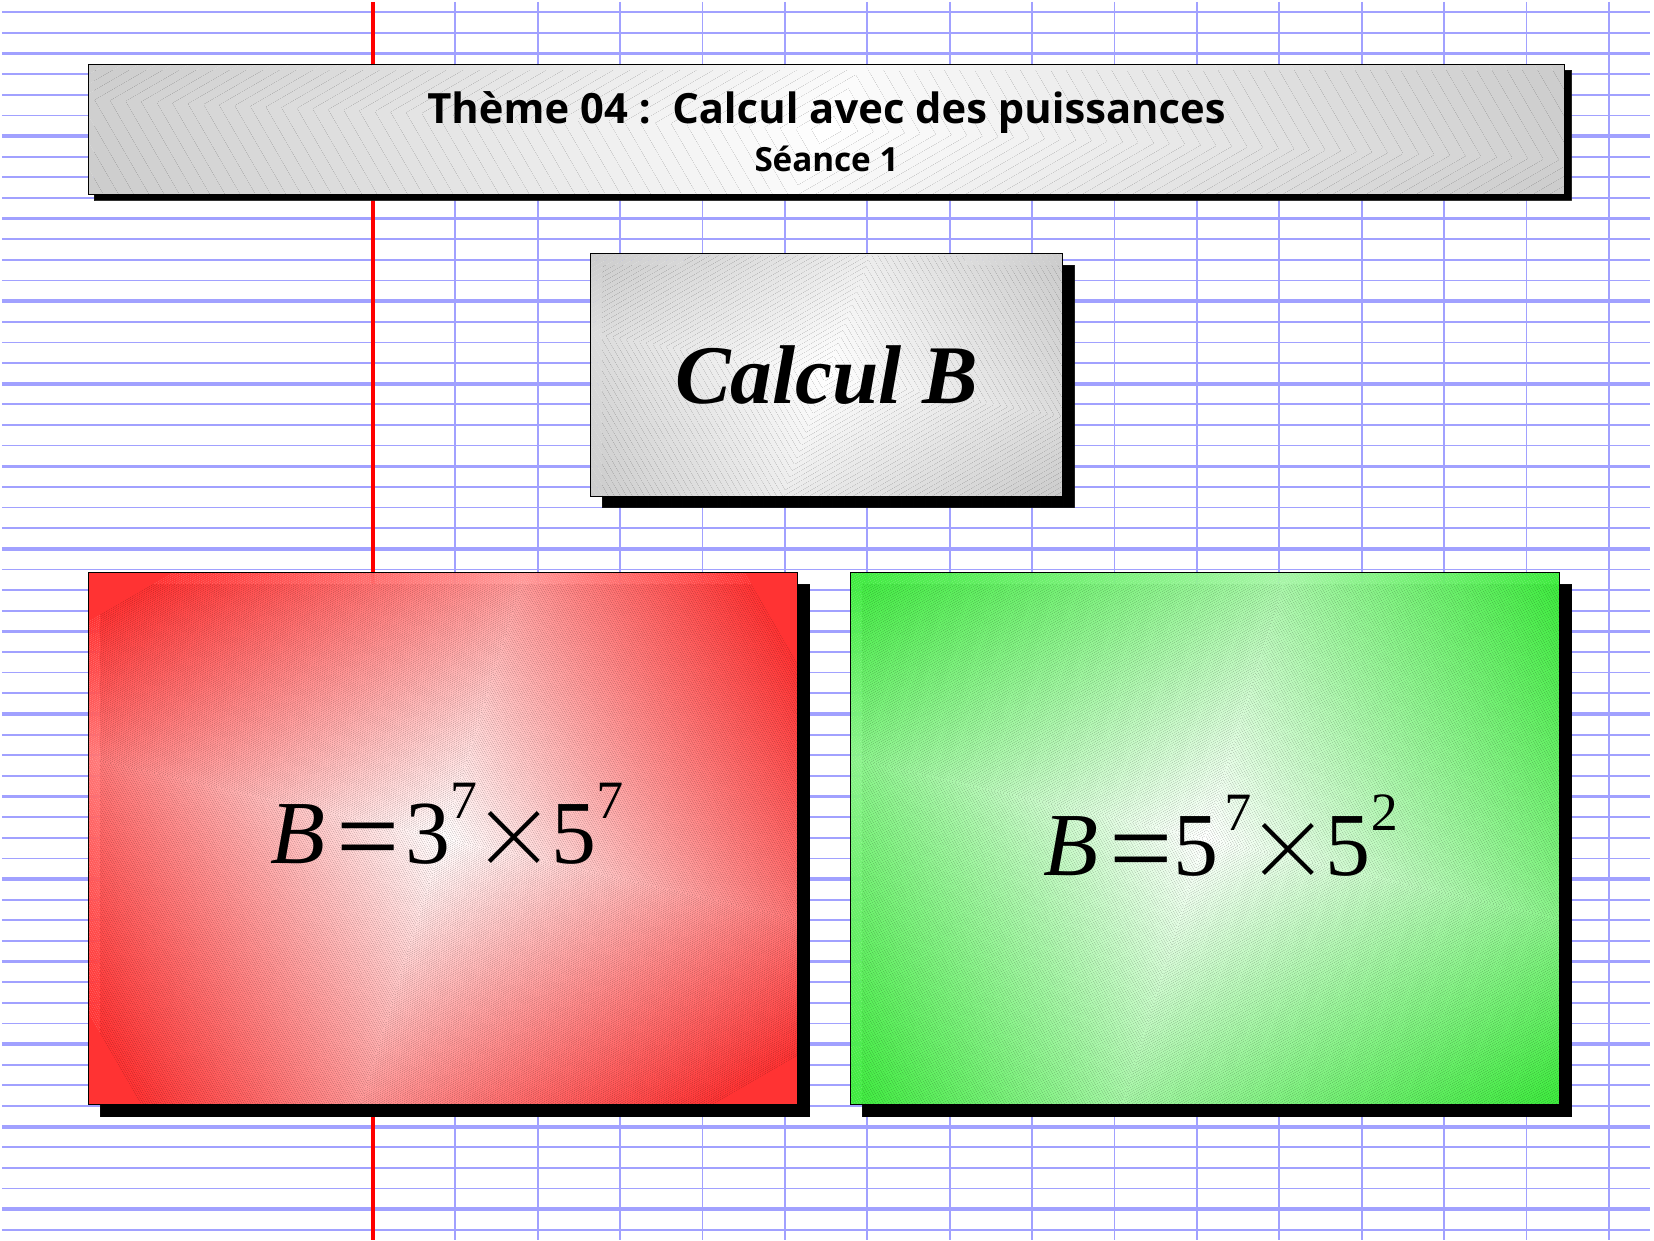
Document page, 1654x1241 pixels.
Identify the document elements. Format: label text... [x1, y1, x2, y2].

chart [1015, 779, 1422, 895]
text_box [850, 572, 1560, 1105]
text_box [88, 572, 798, 1105]
text_box Thème 04 : Calcul avec des puissances Séance 1 [88, 64, 1565, 195]
chart [242, 767, 647, 884]
picture [0, 0, 1654, 1241]
text_box Calcul B [590, 253, 1063, 497]
